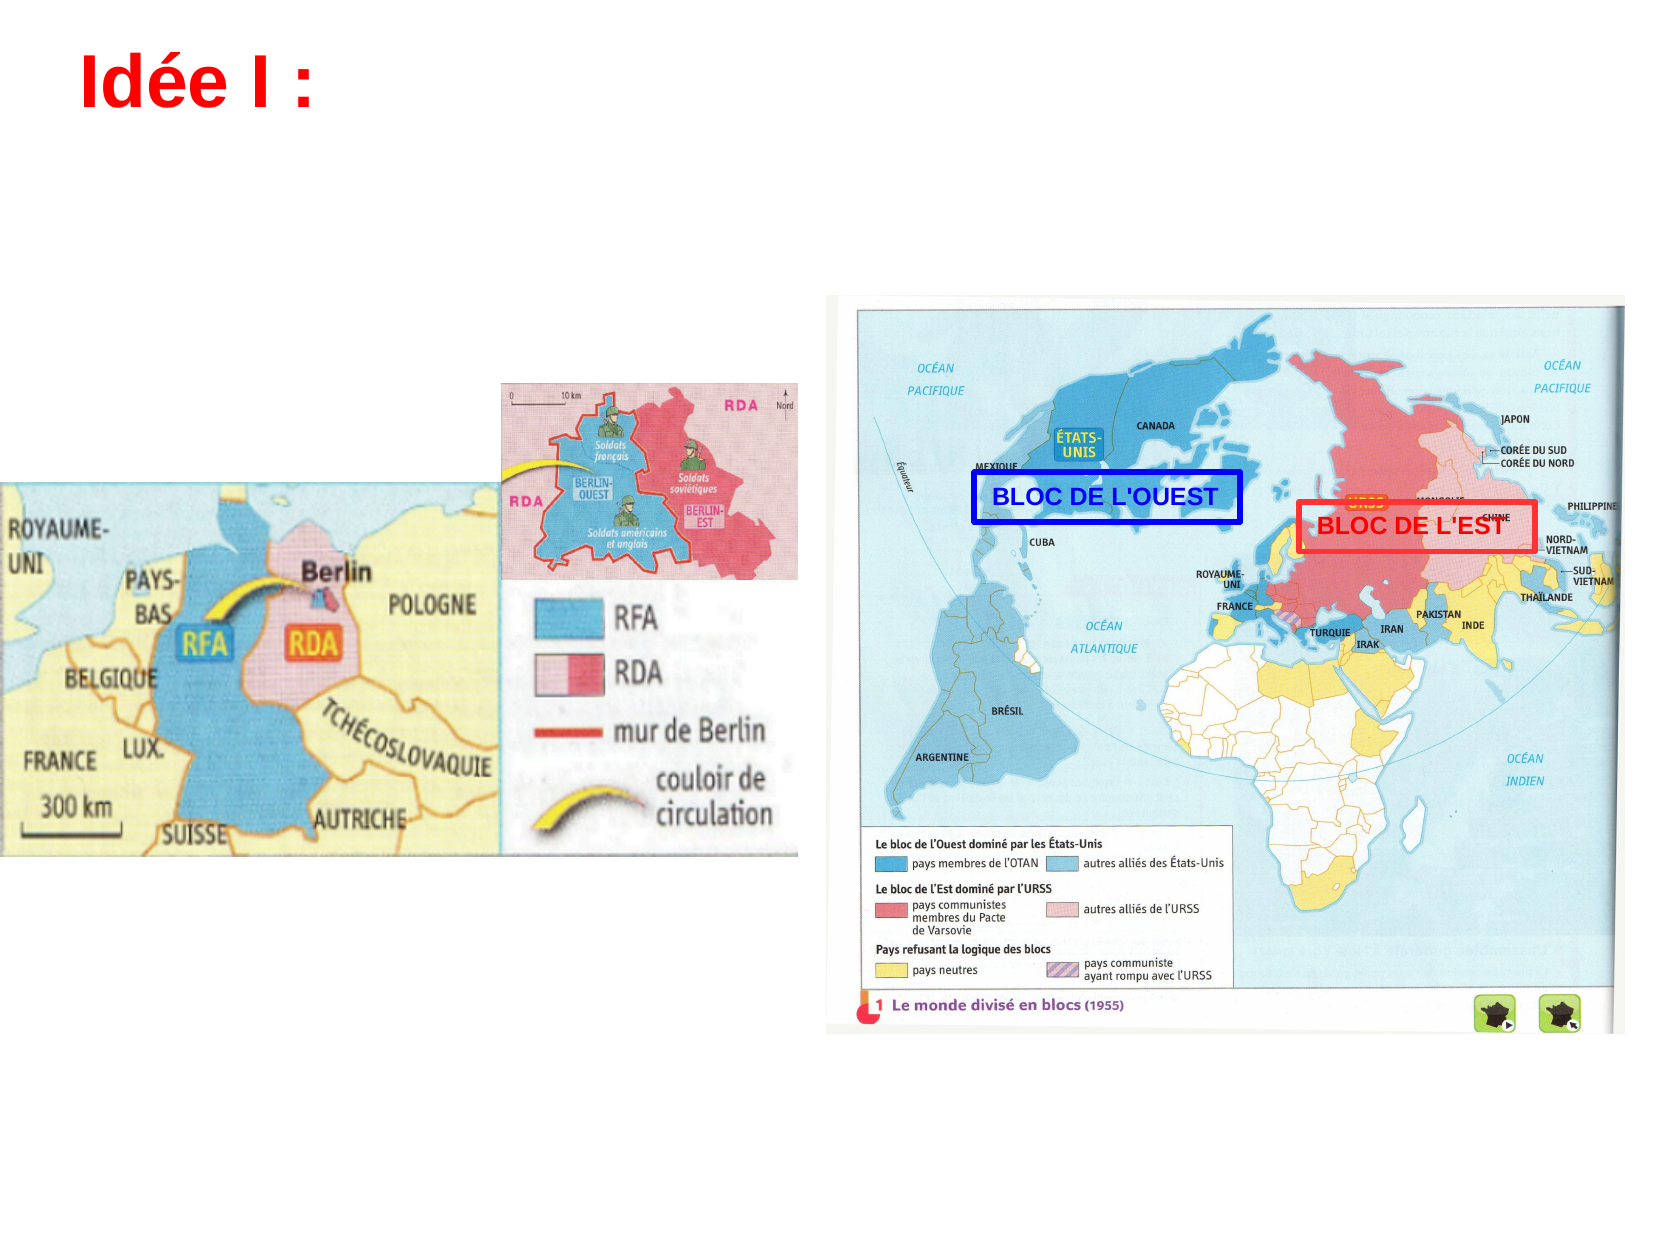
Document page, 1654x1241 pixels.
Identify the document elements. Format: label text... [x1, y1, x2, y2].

picture [826, 295, 1625, 1034]
text_box BLOC DE L'OUEST [974, 472, 1241, 522]
picture [0, 383, 798, 857]
text_box BLOC DE L'EST [1299, 501, 1536, 552]
text_box Idée I : [65, 32, 1595, 300]
